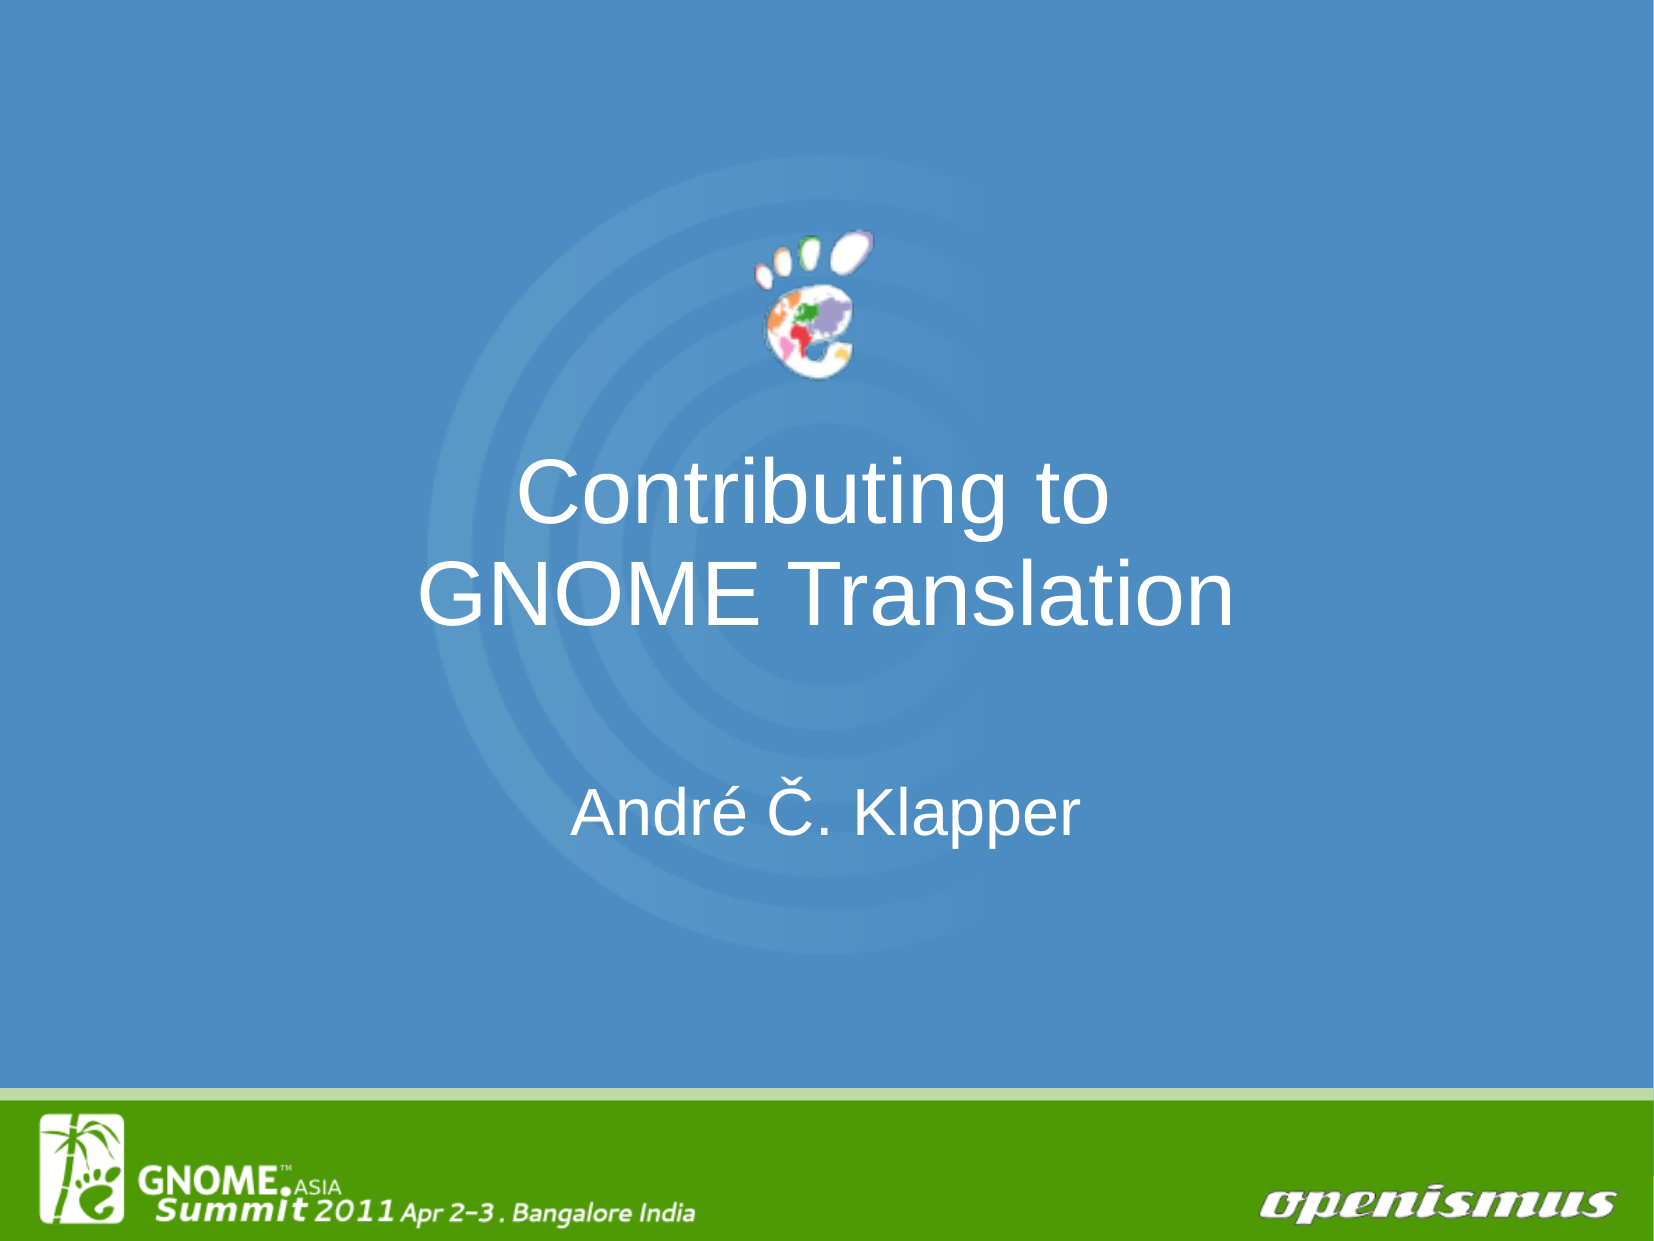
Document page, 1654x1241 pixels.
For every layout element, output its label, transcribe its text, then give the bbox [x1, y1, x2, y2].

subtitle André Č. Klapper [95, 756, 1558, 869]
picture [0, 0, 1654, 1241]
title Contributing to GNOME Translation [82, 439, 1571, 647]
